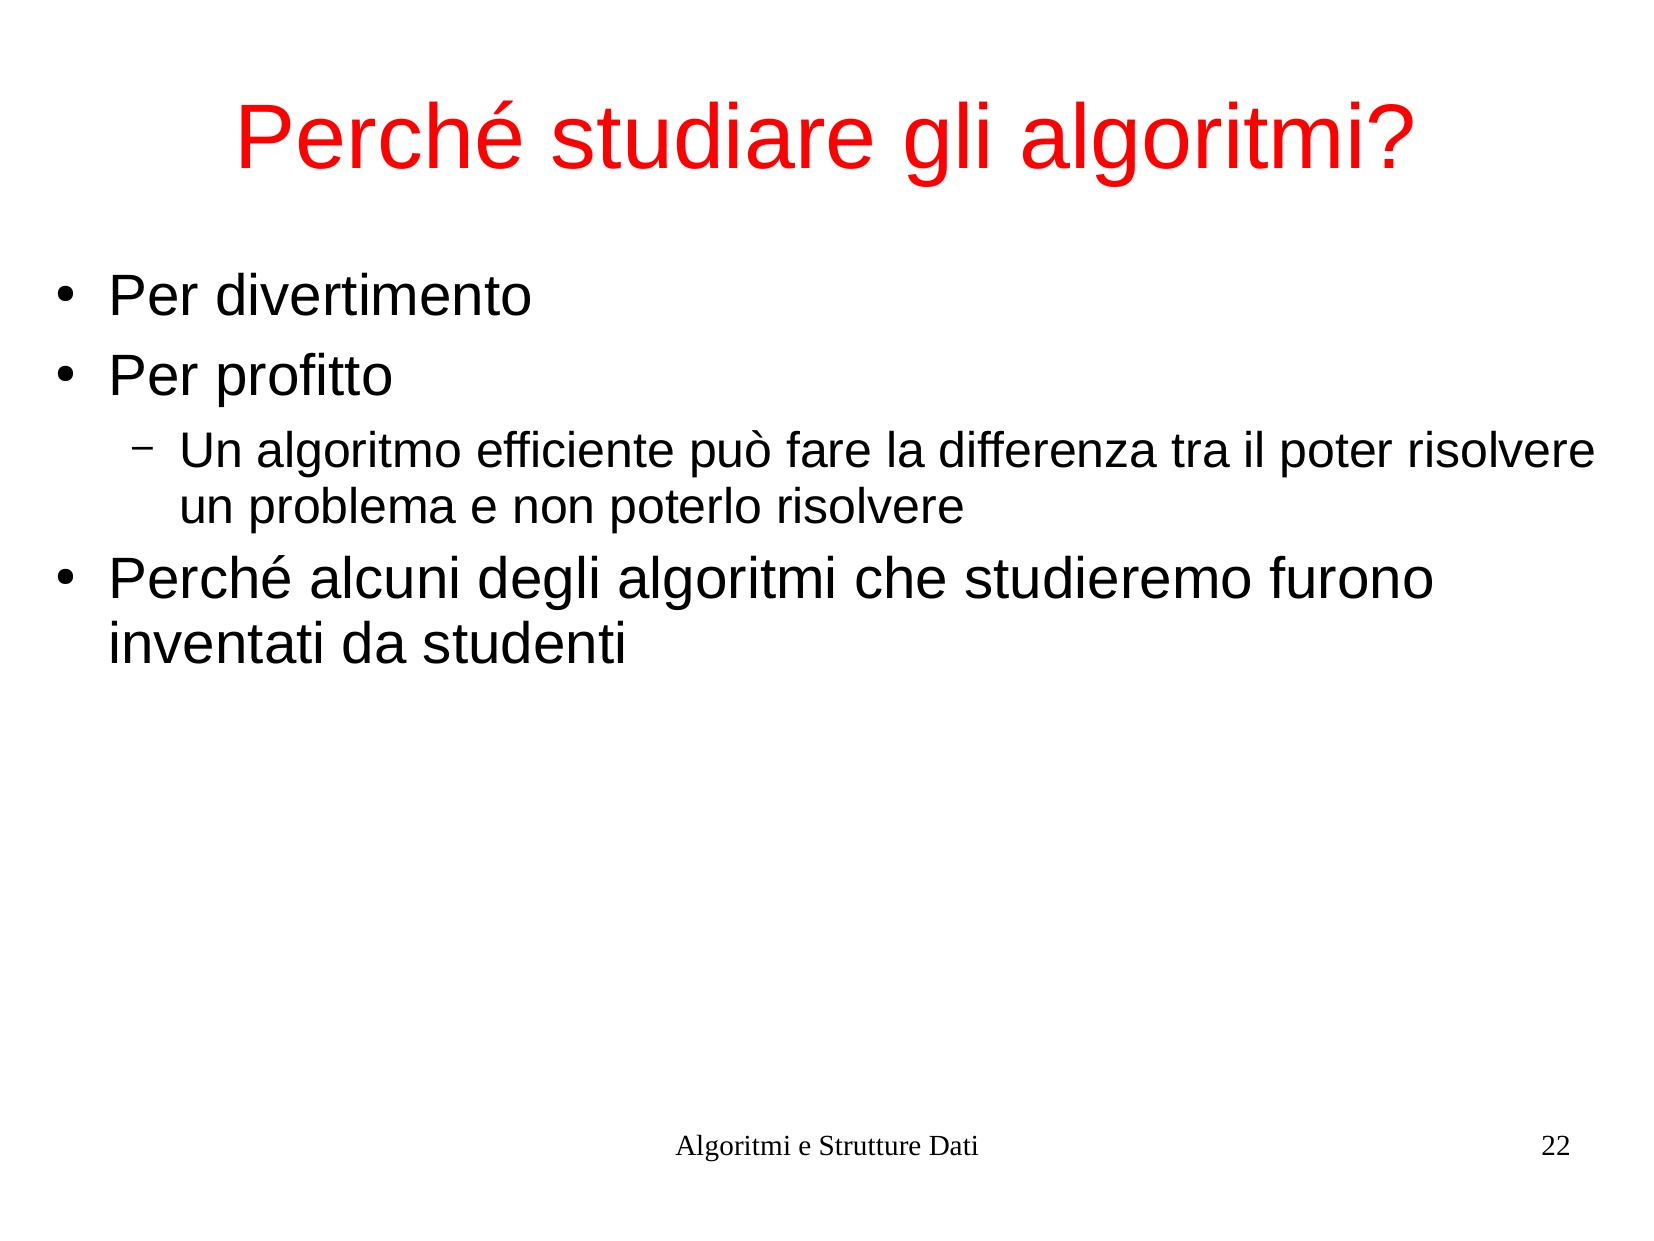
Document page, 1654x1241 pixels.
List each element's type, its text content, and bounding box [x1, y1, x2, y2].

title Perché studiare gli algoritmi? [82, 49, 1571, 226]
list Per divertimento Per profitto Un algoritmo efficiente può fare la differenza tra il poter risolvere un problema e non poterlo risolvere Perché alcuni degli algoritmi che studieremo furono inventati da studenti [37, 262, 1613, 1109]
